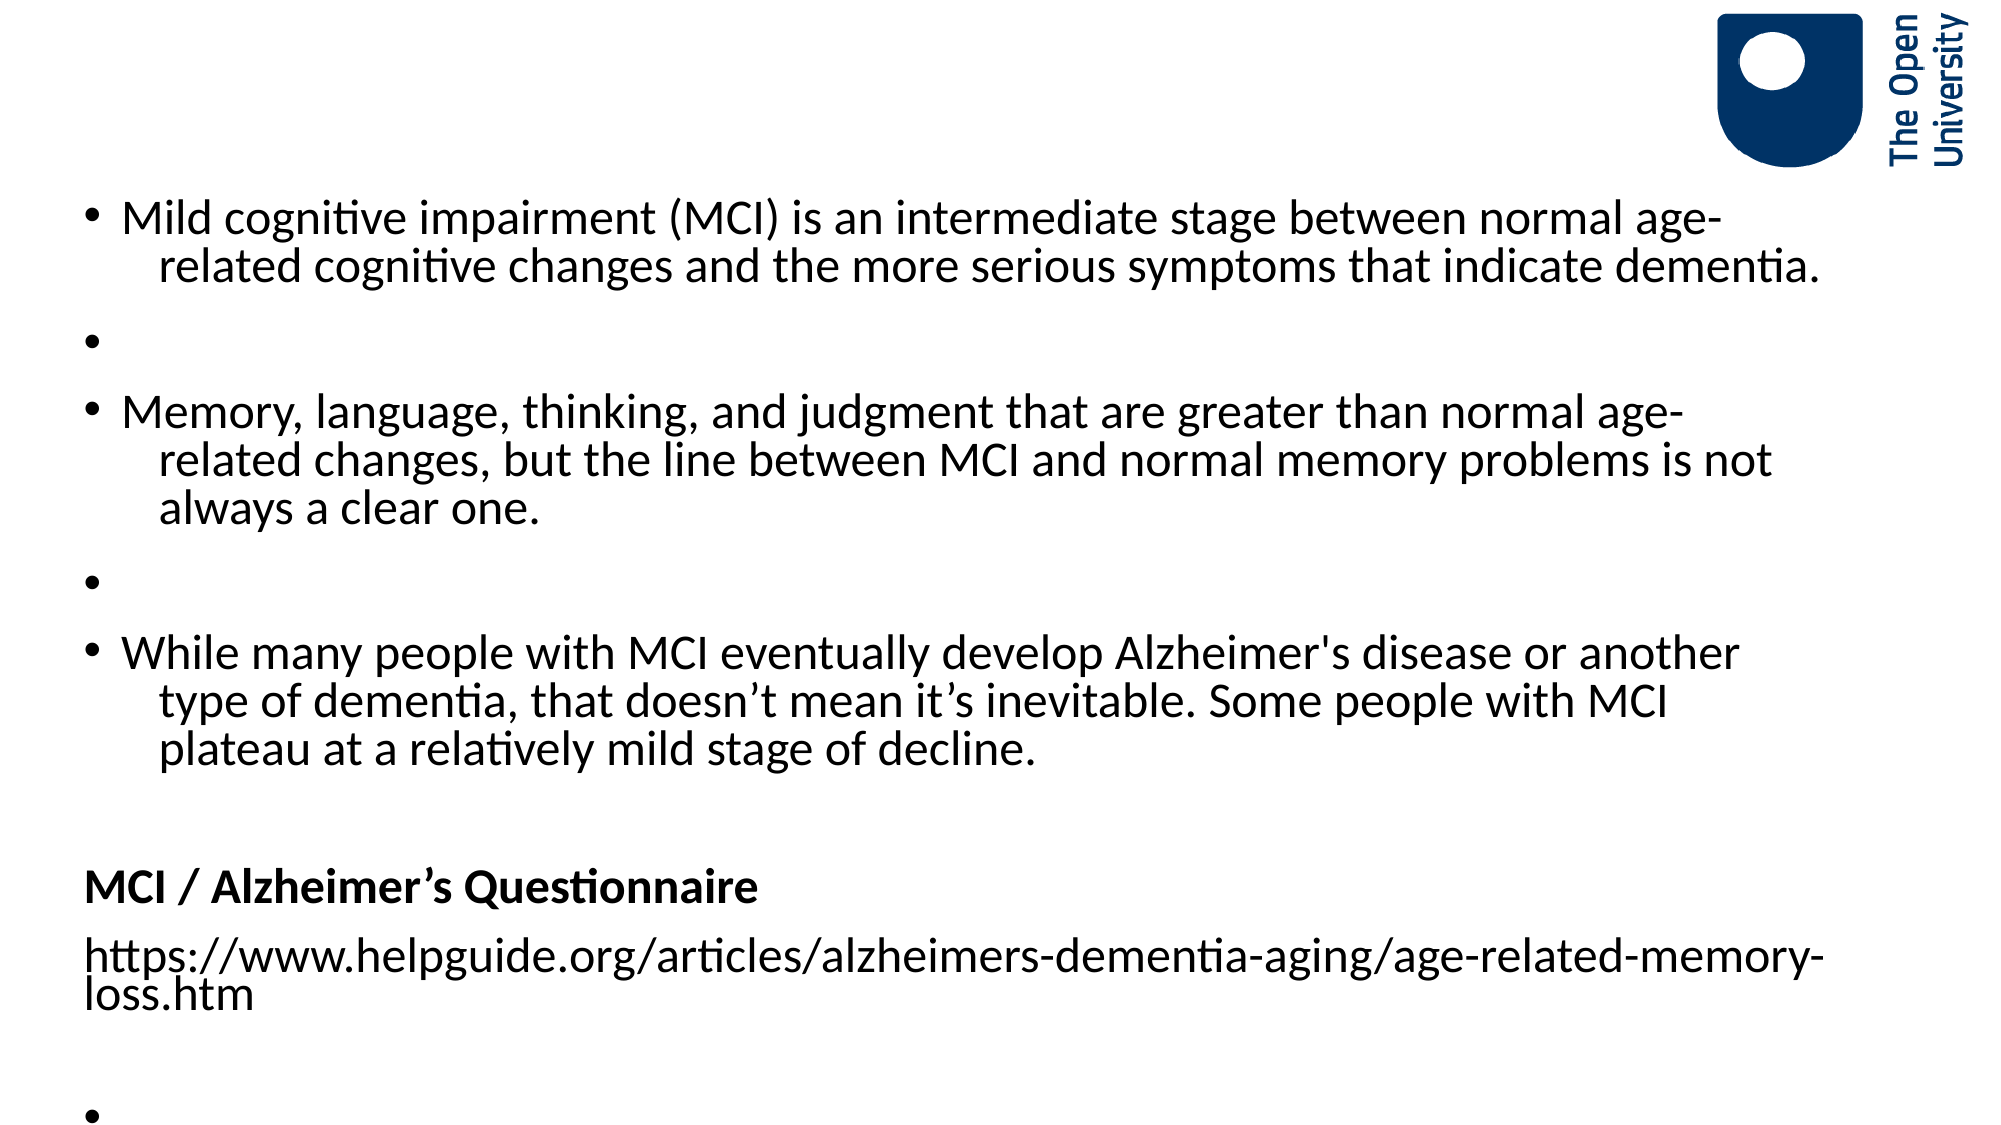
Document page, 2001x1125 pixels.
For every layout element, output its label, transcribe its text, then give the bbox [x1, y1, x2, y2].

picture [1716, 10, 1971, 170]
list Mild cognitive impairment (MCI) is an intermediate stage between normal age-related cognitive changes and the more serious symptoms that indicate dementia. Memory, language, thinking, and judgment that are greater than normal age-related changes, but the line between MCI and normal memory problems is not always a clear one. While many people with MCI eventually develop Alzheimer's disease or another type of dementia, that doesn’t mean it’s inevitable. Some people with MCI plateau at a relatively mild stage of decline. MCI / Alzheimer’s Questionnaire https://www.helpguide.org/articles/alzheimers-dementia-aging/age-related-memory-loss.htm [68, 189, 1844, 1055]
